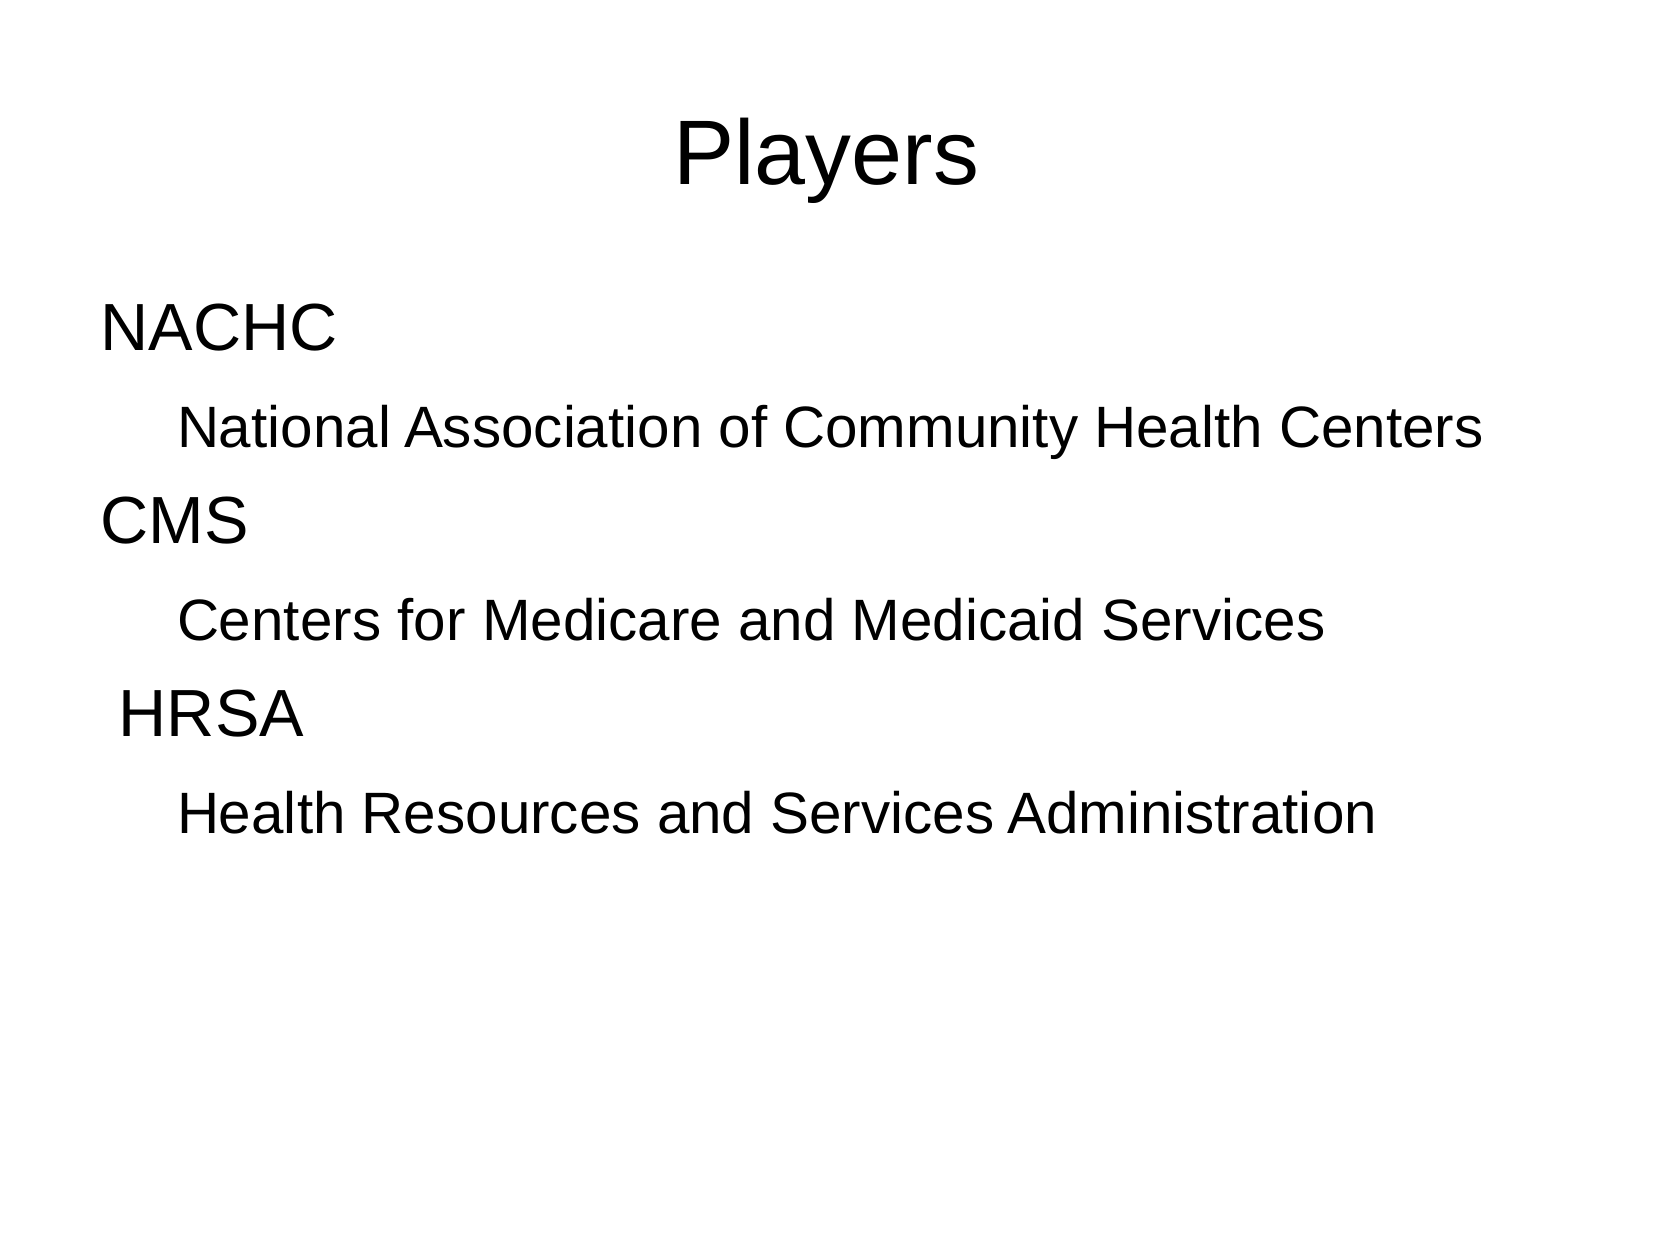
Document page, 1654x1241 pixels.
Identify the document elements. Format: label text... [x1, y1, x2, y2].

title Players [82, 49, 1571, 257]
list NACHC National Association of Community Health Centers CMS Centers for Medicare and Medicaid Services HRSA Health Resources and Services Administration [82, 290, 1571, 1109]
